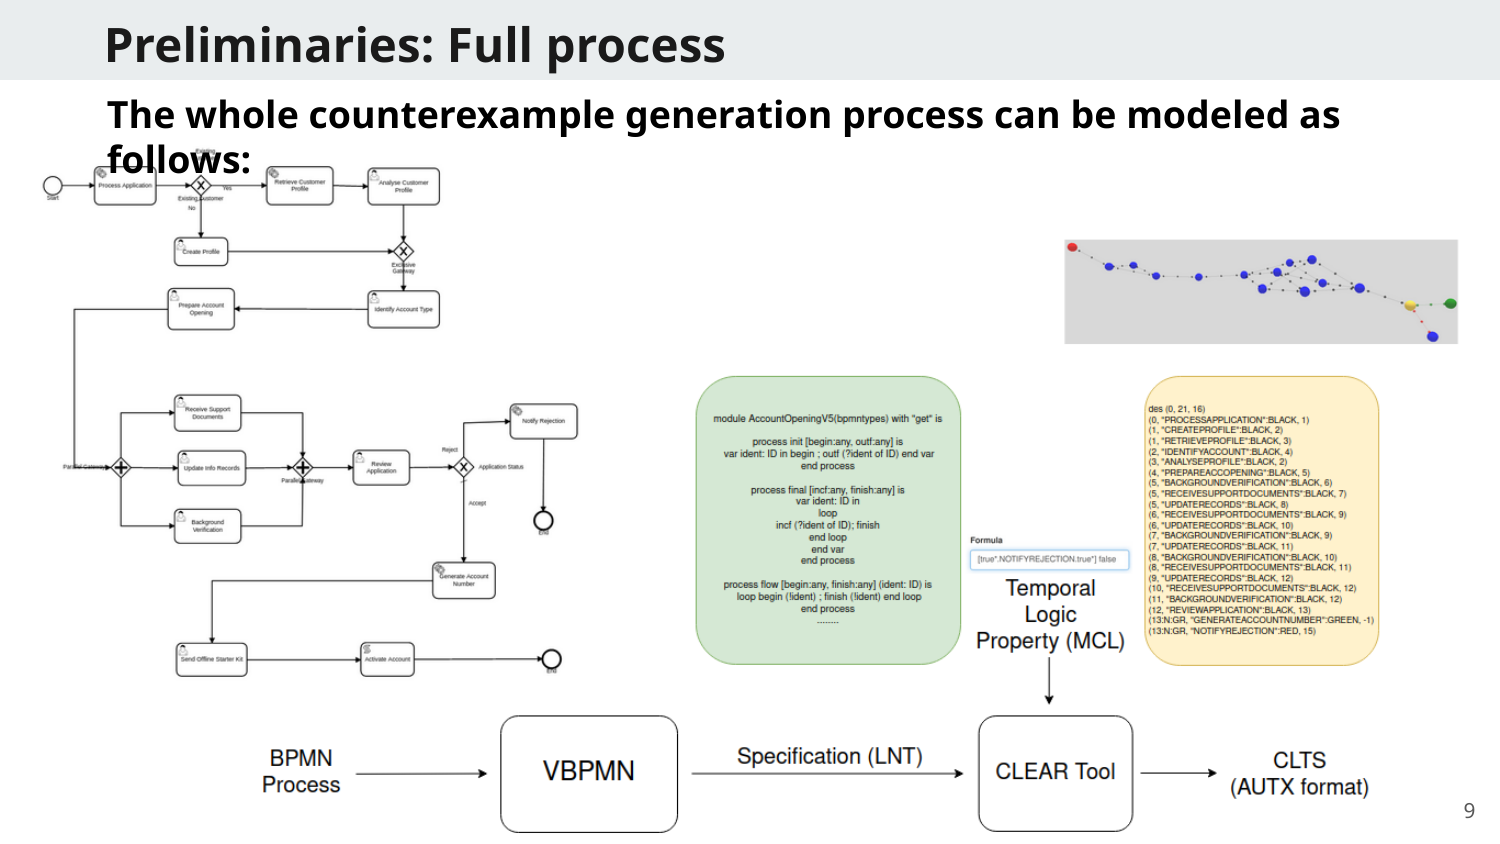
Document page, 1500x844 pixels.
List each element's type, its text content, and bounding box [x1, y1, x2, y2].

picture [34, 143, 1466, 844]
title Preliminaries: Full process [88, 0, 1351, 88]
text_box The whole counterexample generation process can be modeled as follows: [91, 76, 1408, 197]
slide_number <numéro> [1400, 779, 1491, 844]
